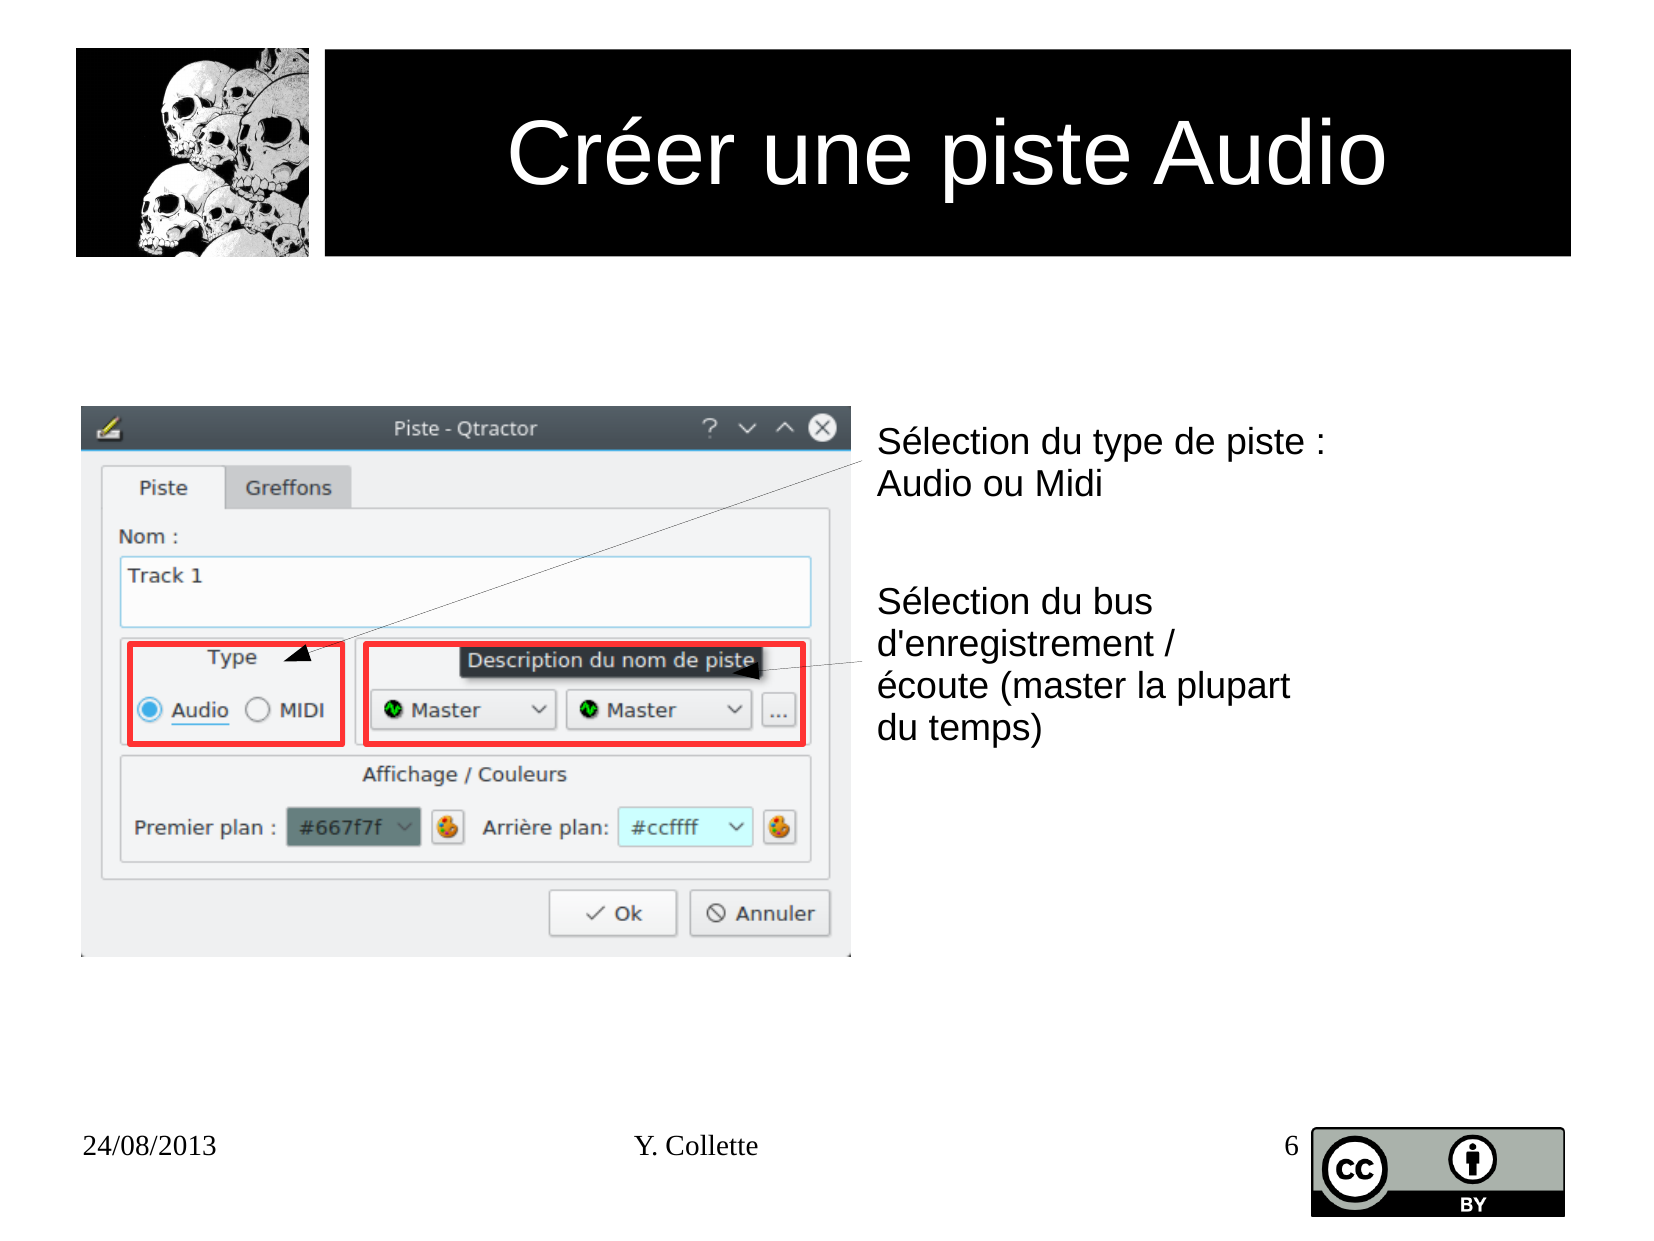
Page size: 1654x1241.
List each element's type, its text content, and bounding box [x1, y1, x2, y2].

picture [307, 647, 321, 652]
picture [81, 406, 851, 957]
text_box Sélection du type de piste : Audio ou Midi [862, 413, 1347, 513]
picture [133, 647, 340, 741]
title Créer une piste Audio [324, 49, 1571, 257]
text_box Sélection du bus d'enregistrement / écoute (master la plupart du temps) [862, 573, 1312, 756]
picture [1311, 1127, 1565, 1217]
picture [369, 647, 800, 741]
picture [76, 48, 309, 257]
